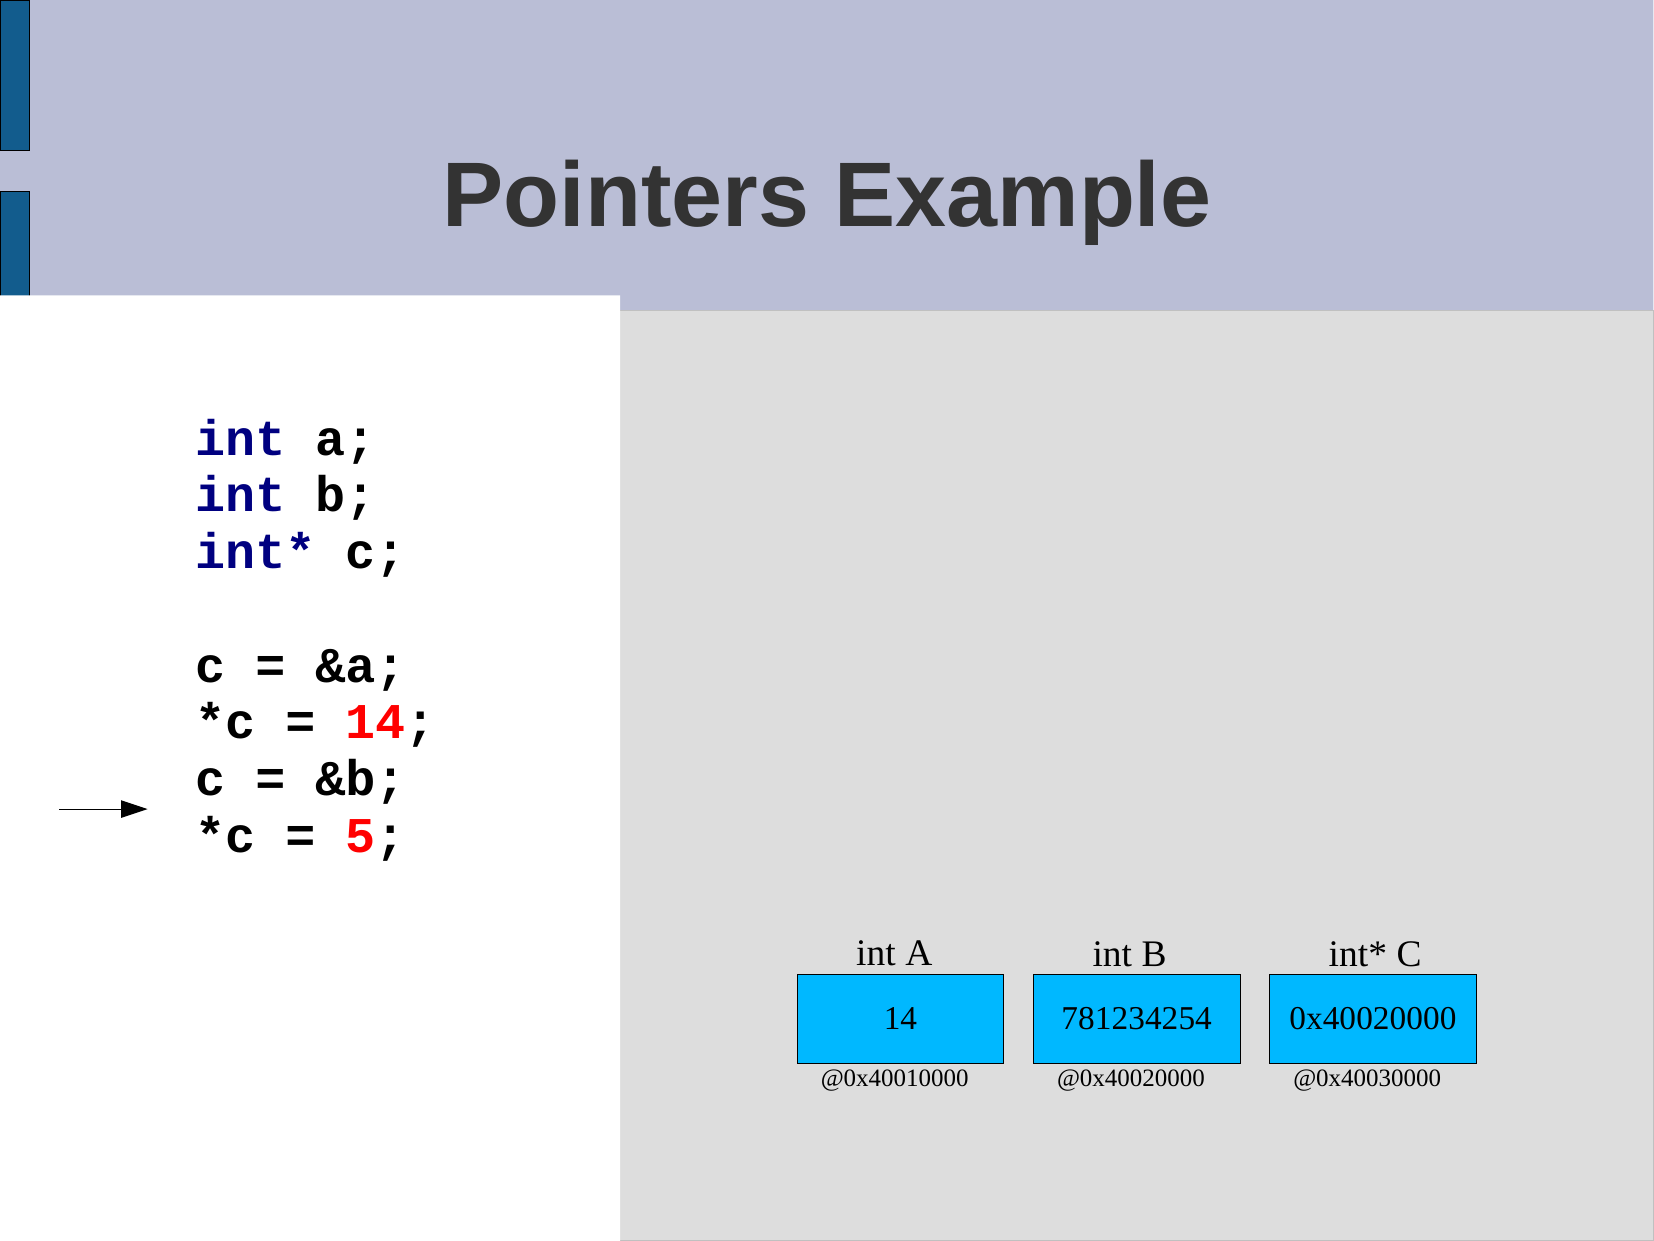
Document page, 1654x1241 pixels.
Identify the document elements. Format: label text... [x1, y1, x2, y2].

text_box int a; int b; int* c; c = &a; *c = 14; c = &b; *c = 5; [0, 295, 621, 1241]
text_box @0x40010000 [820, 1063, 999, 1093]
text_box 14 [797, 974, 1004, 1064]
title Pointers Example [121, 91, 1534, 299]
text_box 781234254 [1033, 974, 1241, 1064]
text_box @0x40020000 [1057, 1063, 1235, 1093]
text_box int* C [1328, 933, 1452, 1006]
text_box @0x40030000 [1293, 1063, 1471, 1093]
text_box 0x40020000 [1269, 974, 1477, 1064]
text_box int A [856, 931, 963, 1004]
text_box int B [1092, 933, 1197, 1006]
